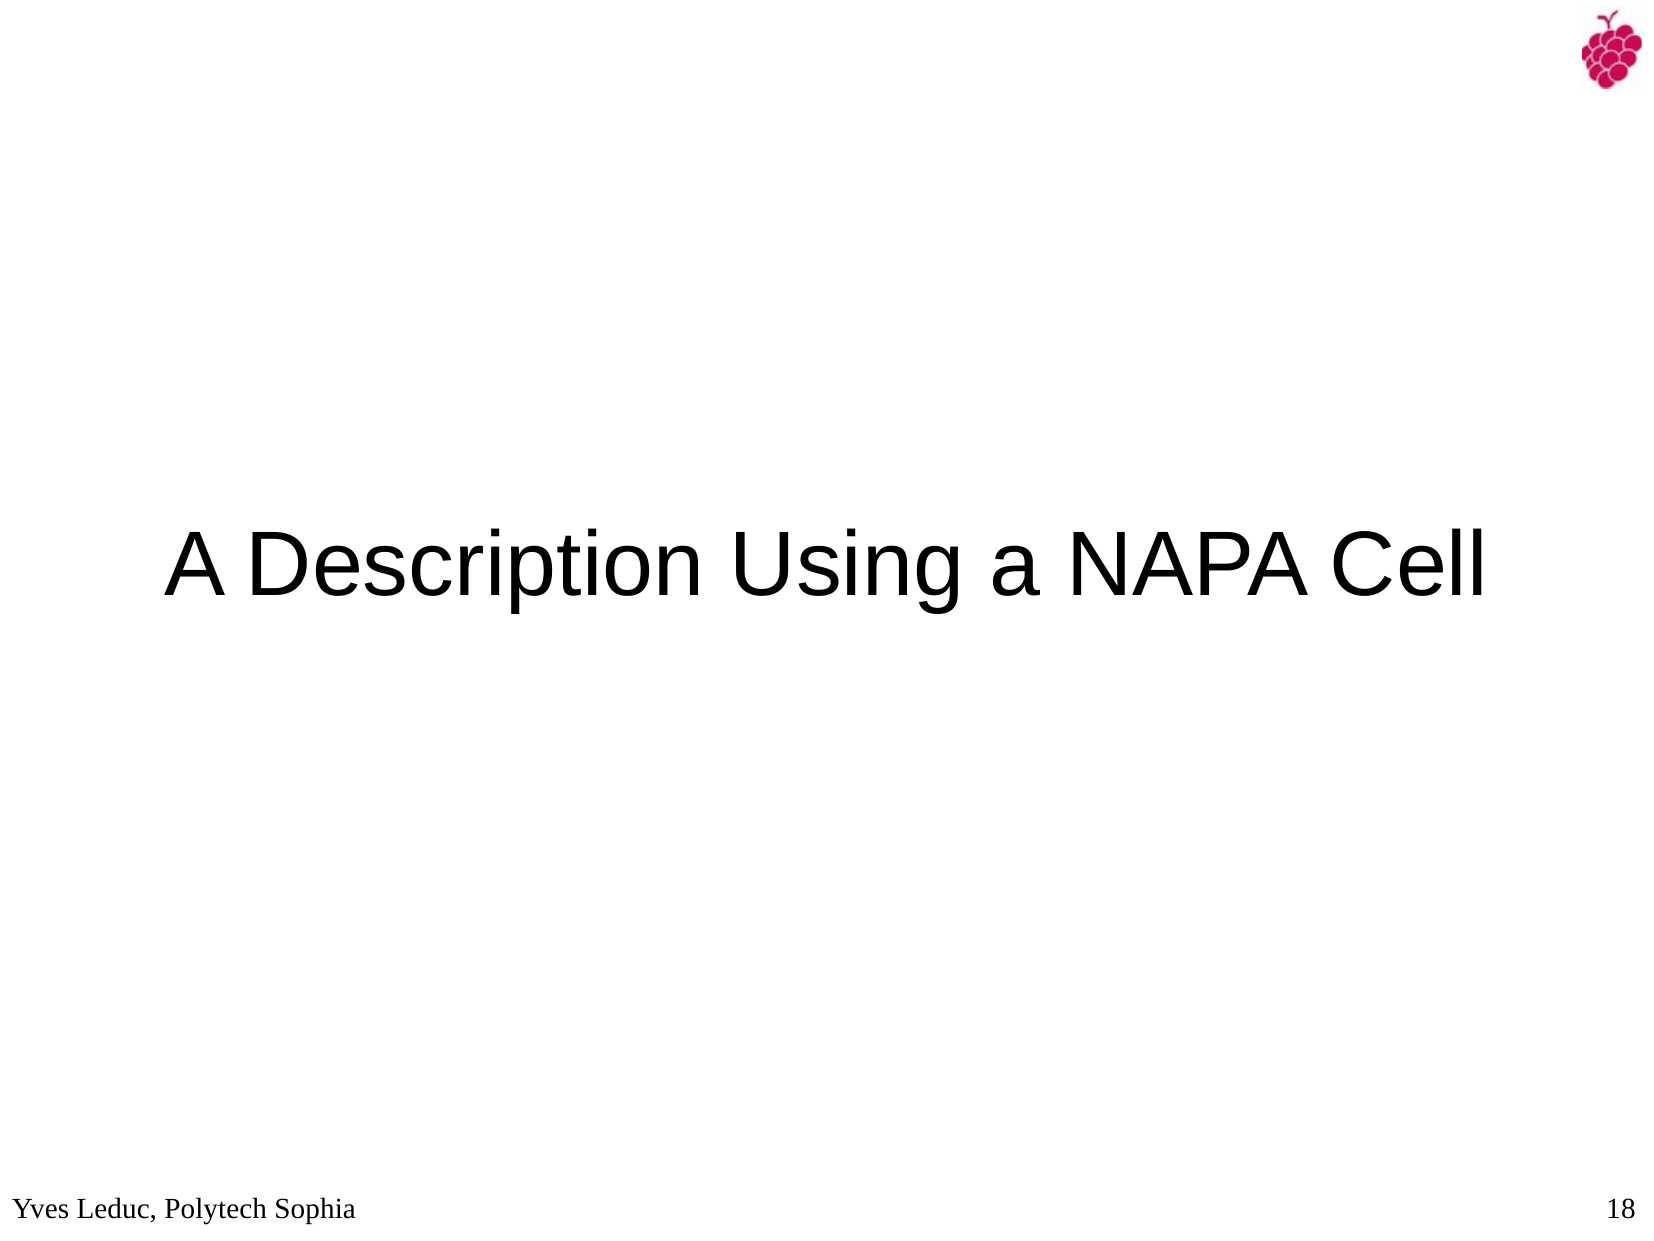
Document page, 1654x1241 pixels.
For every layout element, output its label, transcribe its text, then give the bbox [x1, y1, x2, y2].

picture [1582, 5, 1642, 89]
title A Description Using a NAPA Cell [82, 460, 1571, 668]
